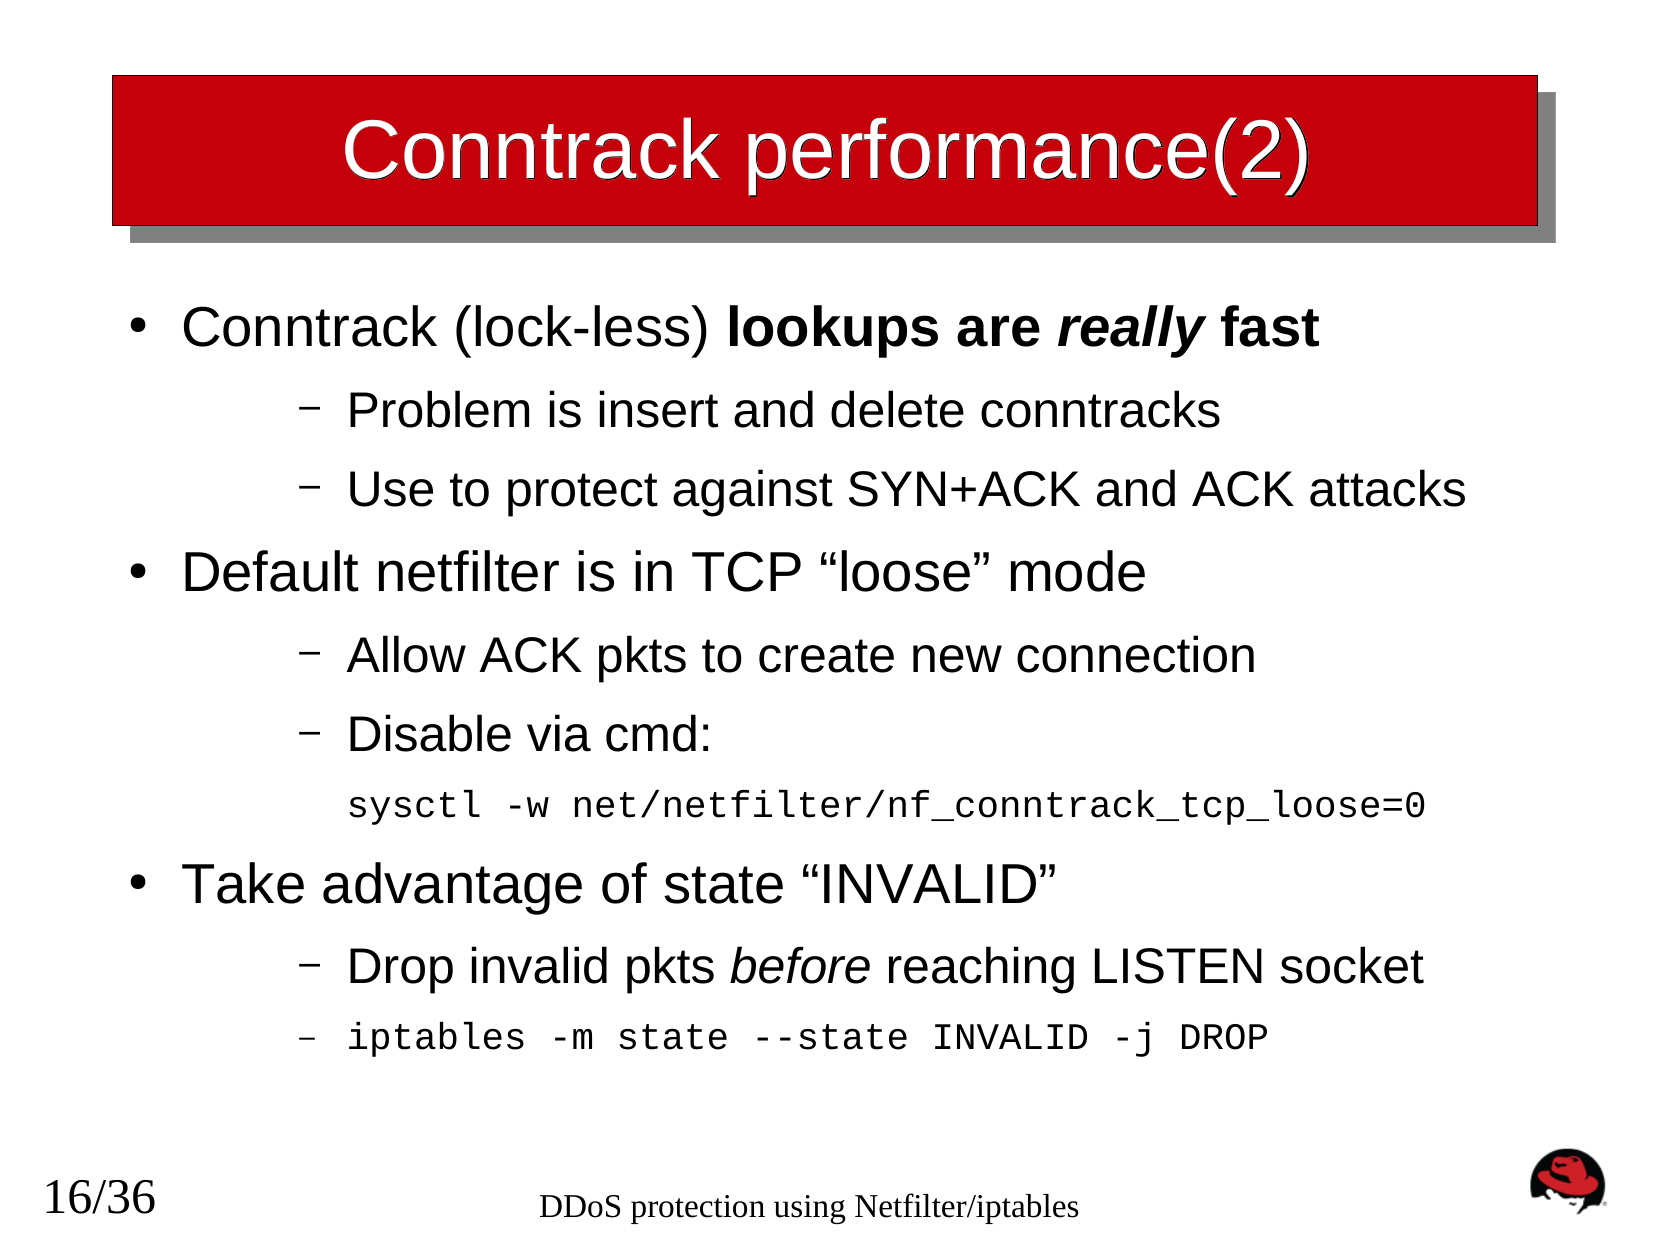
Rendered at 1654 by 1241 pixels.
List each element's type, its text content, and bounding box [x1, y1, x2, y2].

title Conntrack performance(2) [116, 75, 1538, 226]
list Conntrack (lock-less) lookups are really fast Problem is insert and delete conntracks Use to protect against SYN+ACK and ACK attacks Default netfilter is in TCP “loose” mode Allow ACK pkts to create new connection Disable via cmd: sysctl -w net/netfilter/nf_conntrack_tcp_loose=0 Take advantage of state “INVALID” Drop invalid pkts before reaching LISTEN socket iptables -m state --state INVALID -j DROP [110, 295, 1536, 1083]
picture [1529, 1146, 1613, 1224]
